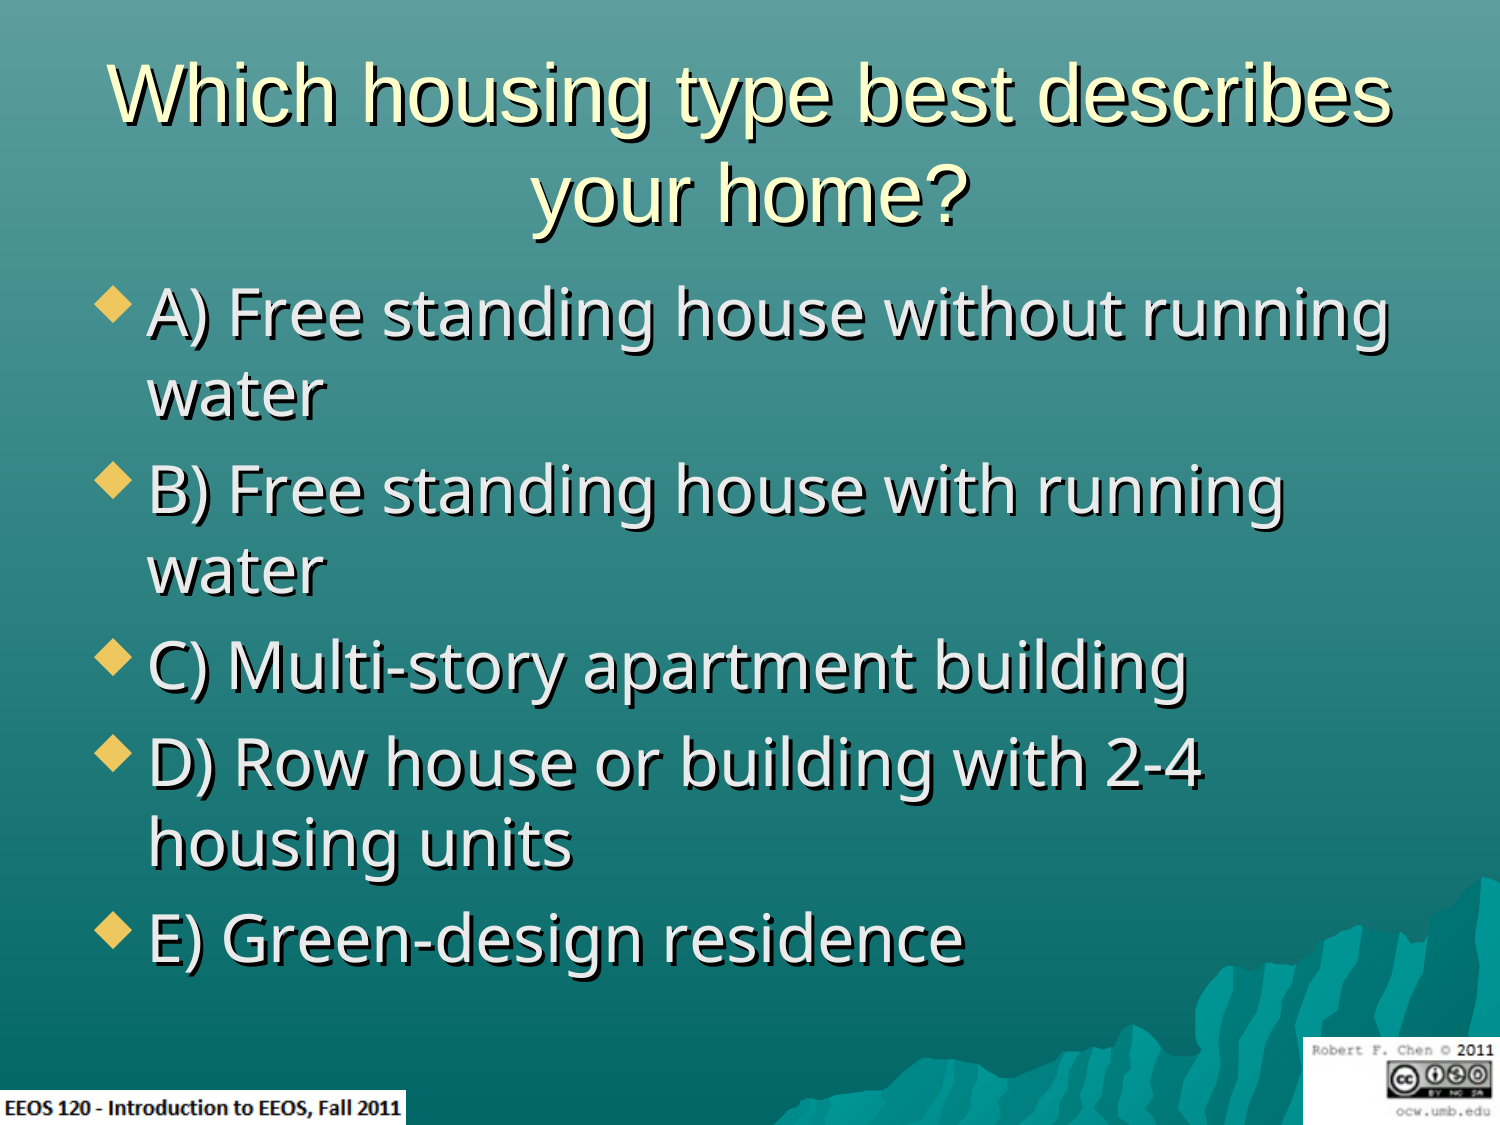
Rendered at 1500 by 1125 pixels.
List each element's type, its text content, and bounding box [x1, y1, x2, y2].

list A) Free standing house without running water B) Free standing house with running water C) Multi-story apartment building D) Row house or building with 2-4 housing units E) Green-design residence [75, 262, 1426, 1006]
picture [0, 1090, 406, 1125]
picture [1303, 1037, 1500, 1125]
title Which housing type best describes your home? [75, 31, 1426, 247]
